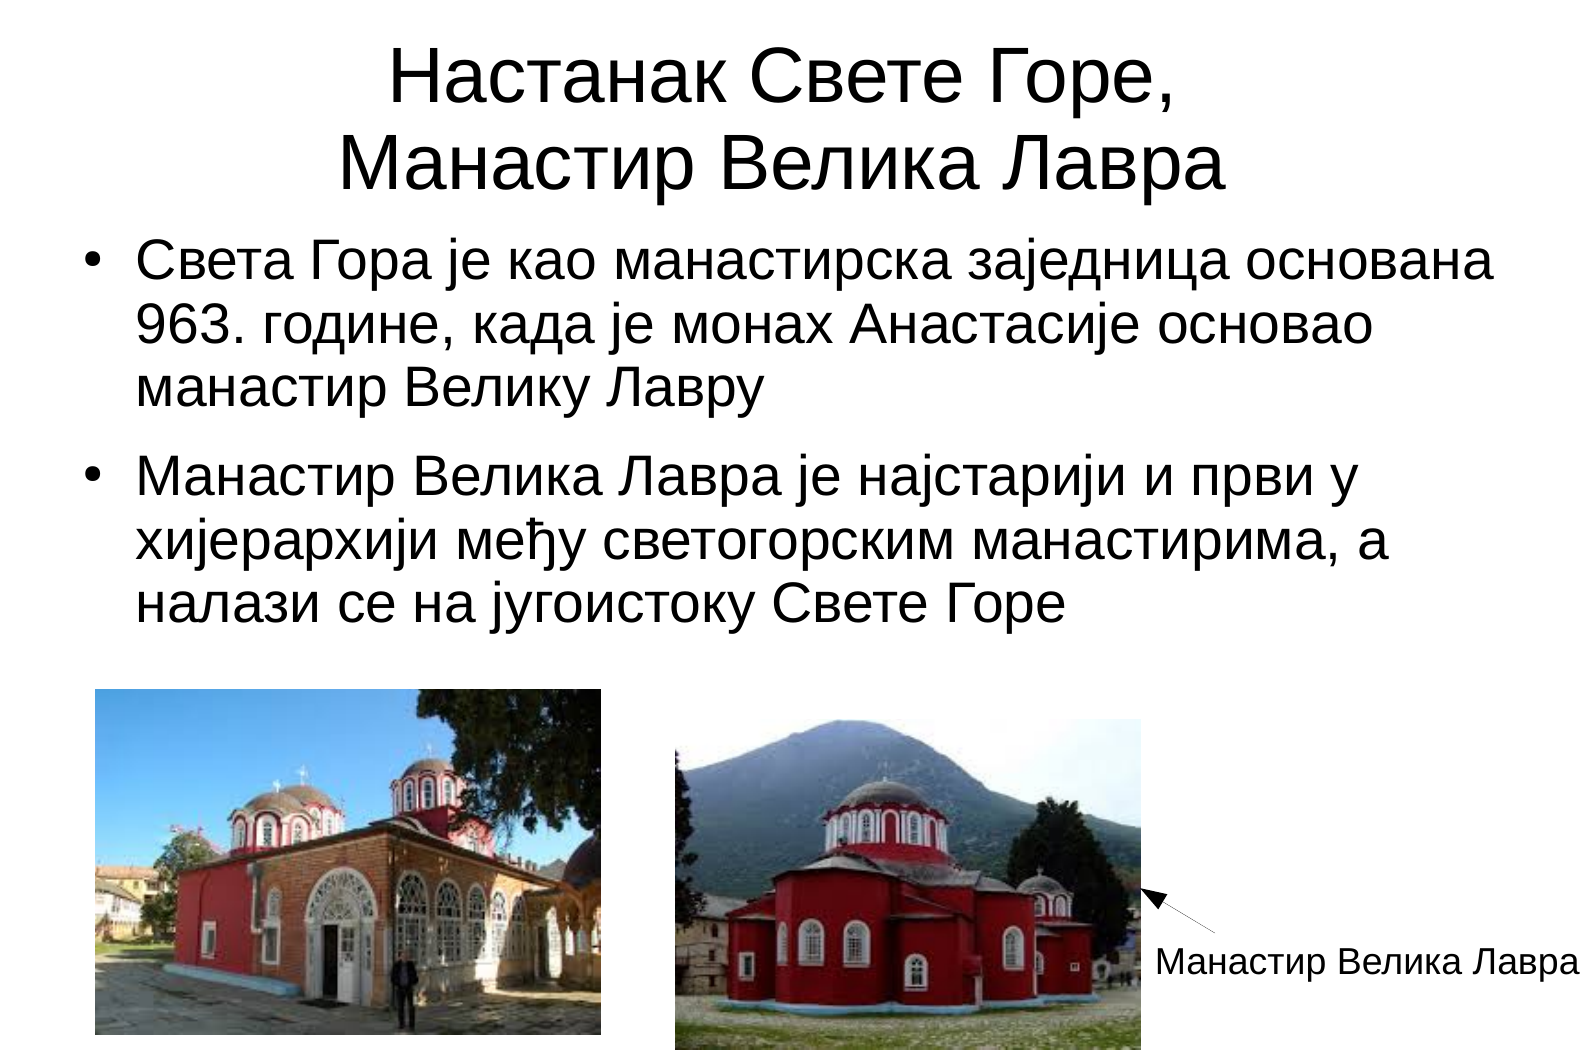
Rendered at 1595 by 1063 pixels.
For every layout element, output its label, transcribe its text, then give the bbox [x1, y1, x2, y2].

list Света Гора је као манастирска заједница основана 963. године, када је монах Анастасије основао манастир Велику Лавру Манастир Велика Лавра је најстарији и први у хијерархији међу светогорским манастирима, а налази се на југоистоку Свете Горе [65, 228, 1501, 931]
picture [95, 689, 601, 1036]
title Настанак Свете Горе, Манастир Велика Лавра [65, 30, 1501, 208]
text_box Манастир Велика Лавра [1140, 933, 1595, 991]
picture [675, 719, 1141, 1051]
